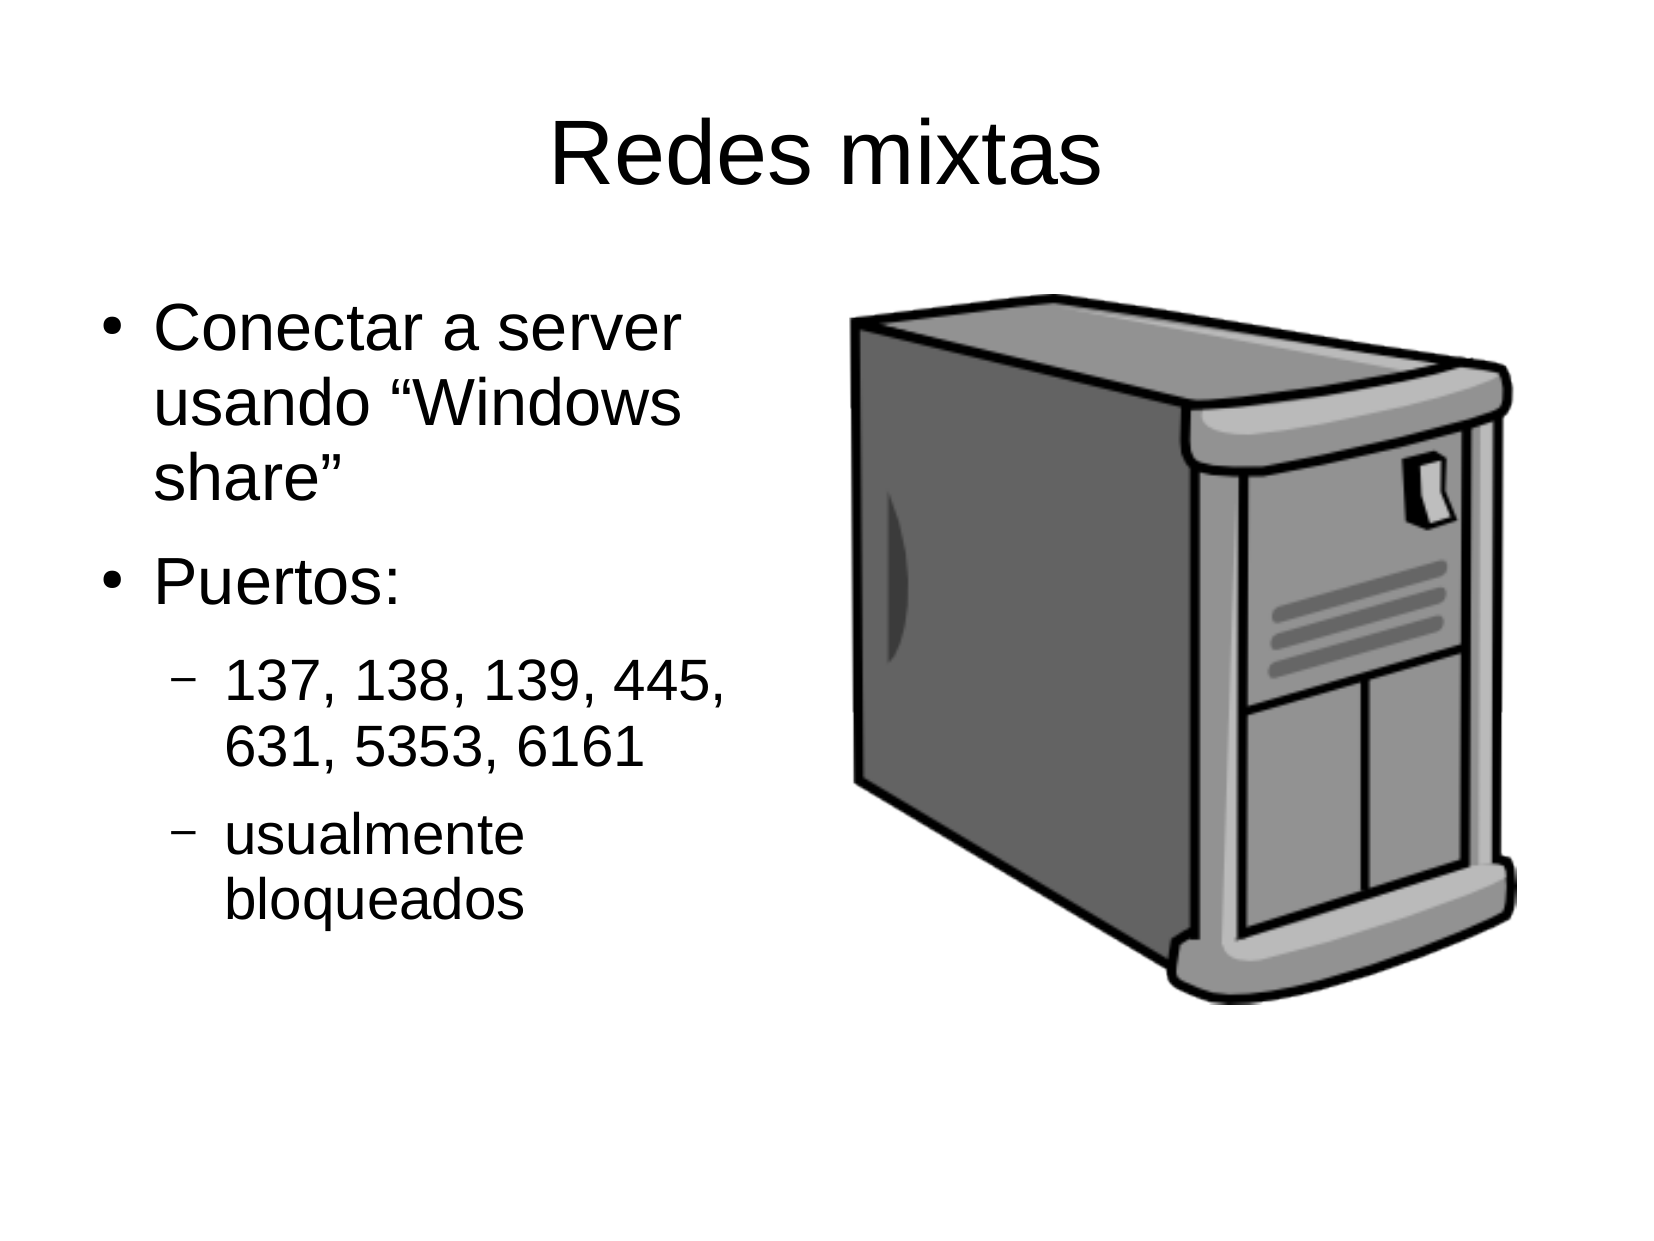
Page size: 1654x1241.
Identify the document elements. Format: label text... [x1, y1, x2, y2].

list Conectar a server usando “Windows share” Puertos: 137, 138, 139, 445, 631, 5353, 6161 usualmente bloqueados [82, 290, 793, 1010]
picture [849, 294, 1517, 1005]
title Redes mixtas [82, 49, 1571, 257]
